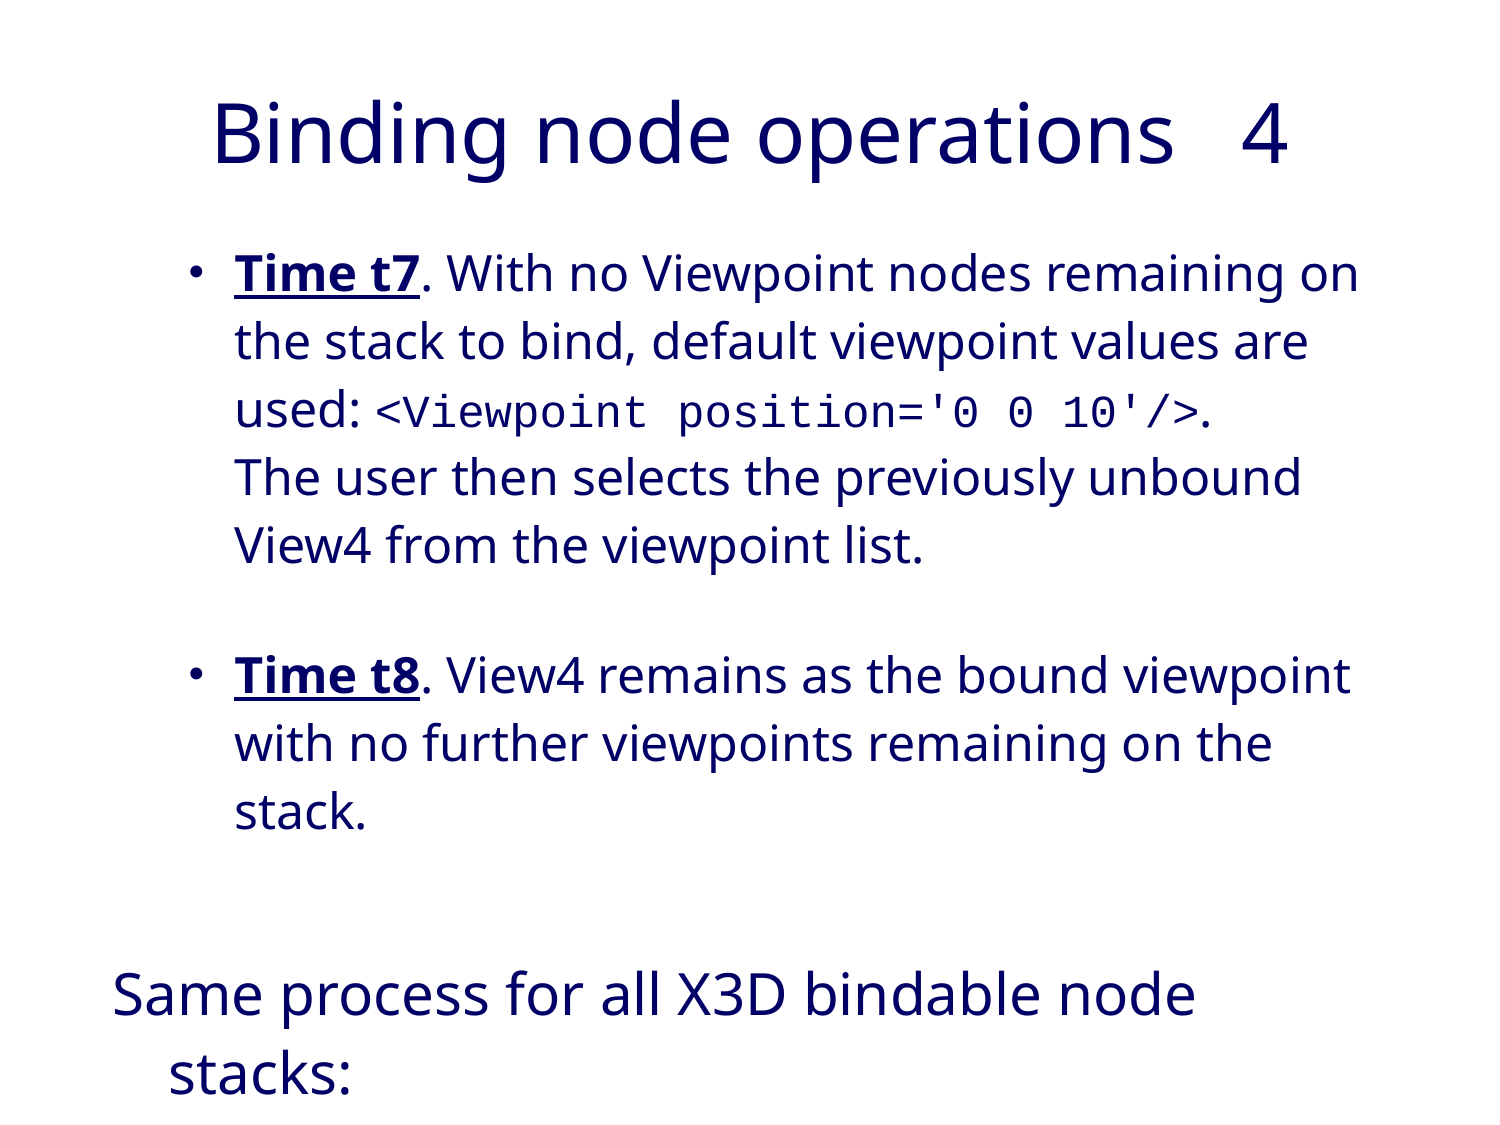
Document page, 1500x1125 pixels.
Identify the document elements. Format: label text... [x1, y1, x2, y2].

title Binding node operations 4 [112, 44, 1388, 218]
list Time t7. With no Viewpoint nodes remaining on the stack to bind, default viewpoint values are used: <Viewpoint position='0 0 10'/>. The user then selects the previously unbound View4 from the viewpoint list. Time t8. View4 remains as the bound viewpoint with no further viewpoints remaining on the stack. Same process for all X3D bindable node stacks: Viewpoint/OrthoViewpoint/GeoViewpoint, NavigationInfo/GeoViewpoint, Fog, Background/TextureBackground [112, 237, 1388, 1095]
